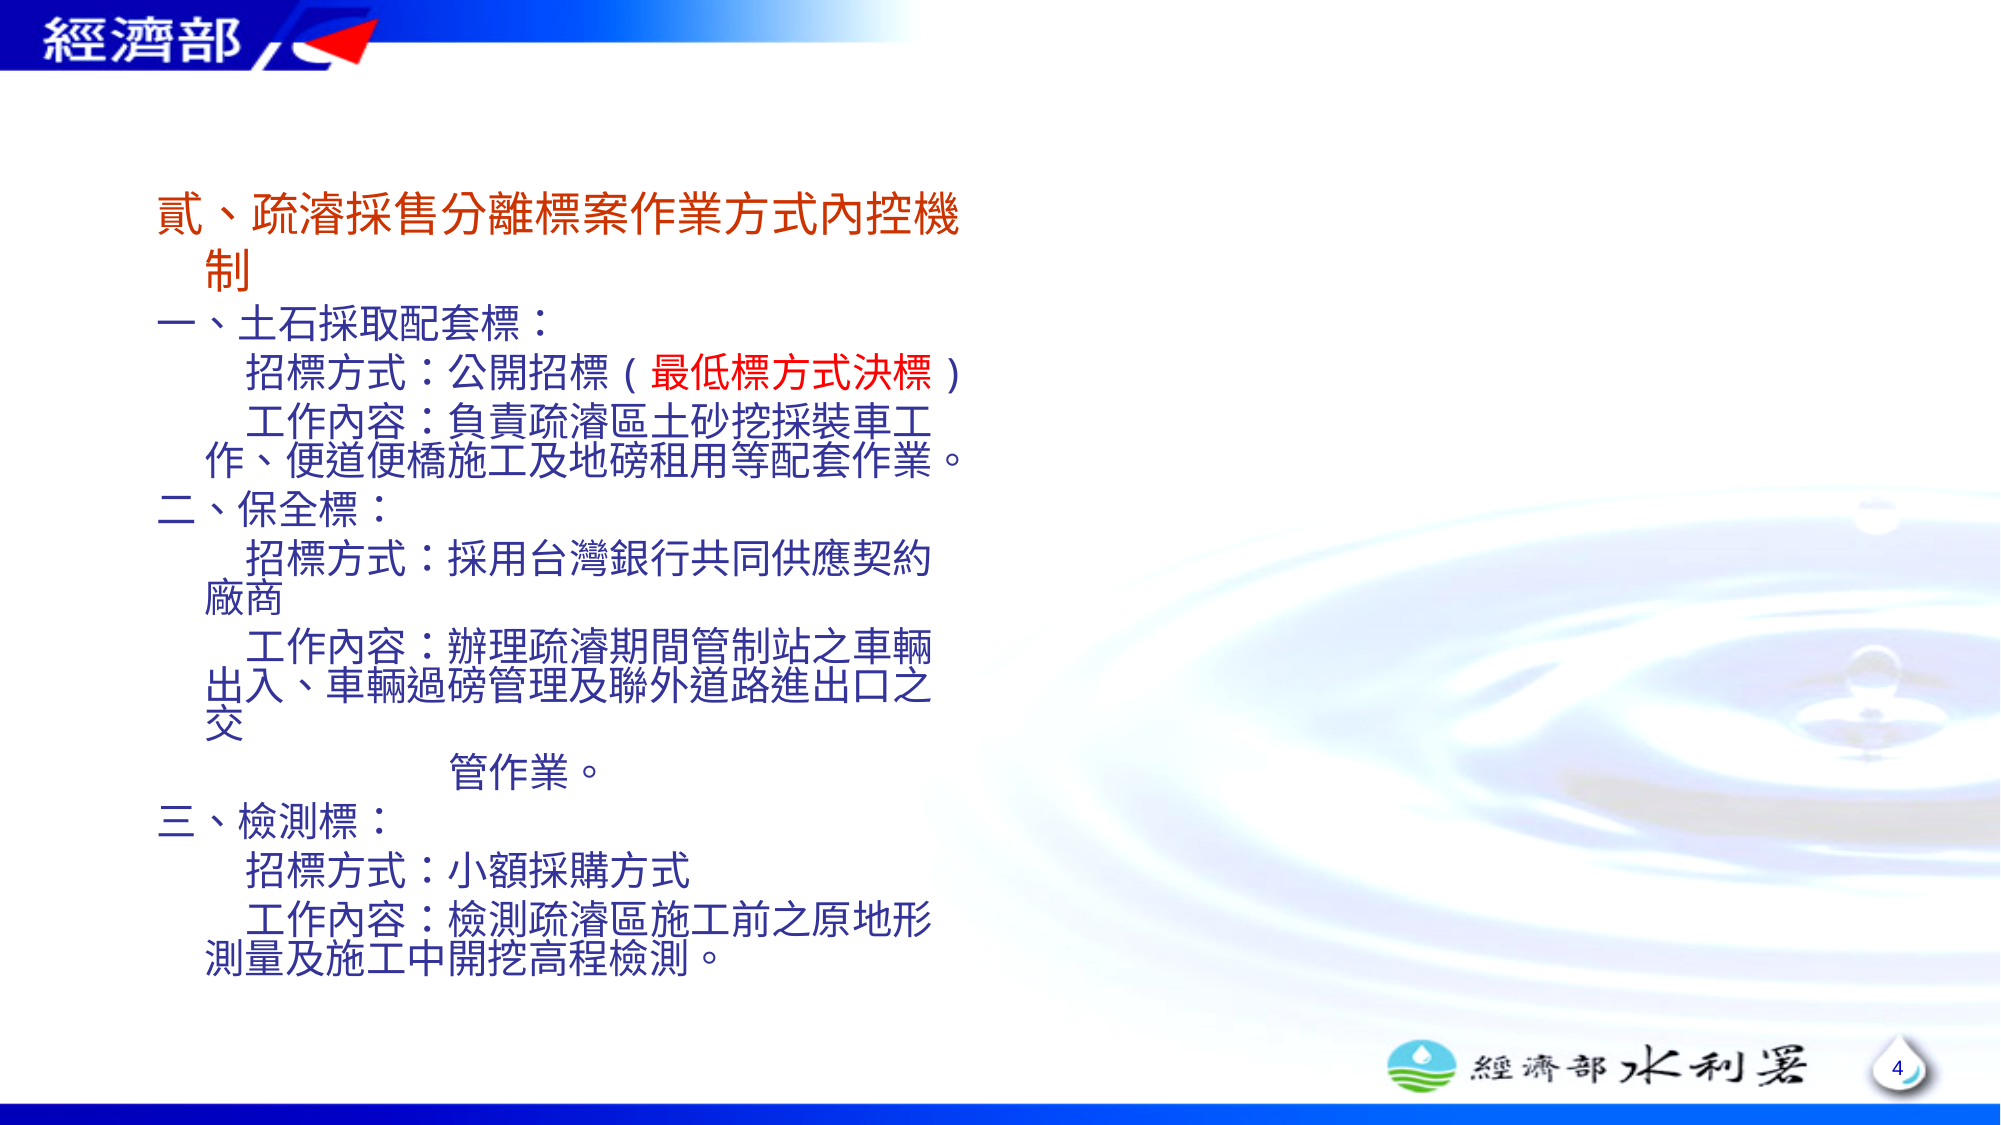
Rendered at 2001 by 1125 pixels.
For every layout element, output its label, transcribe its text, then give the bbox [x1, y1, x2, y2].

list 貳、疏濬採售分離標案作業方式內控機制 一、土石採取配套標： 招標方式：公開招標(最低標方式決標) 工作內容：負責疏濬區土砂挖採裝車工作、便道便橋施工及地磅租用等配套作業。 二、保全標： 招標方式：採用台灣銀行共同供應契約廠商 工作內容：辦理疏濬期間管制站之車輛出入、車輛過磅管理及聯外道路進出口之交 管作業。 三、檢測標： 招標方式：小額採購方式 工作內容：檢測疏濬區施工前之原地形測量及施工中開挖高程檢測。 [38, 123, 1972, 1021]
